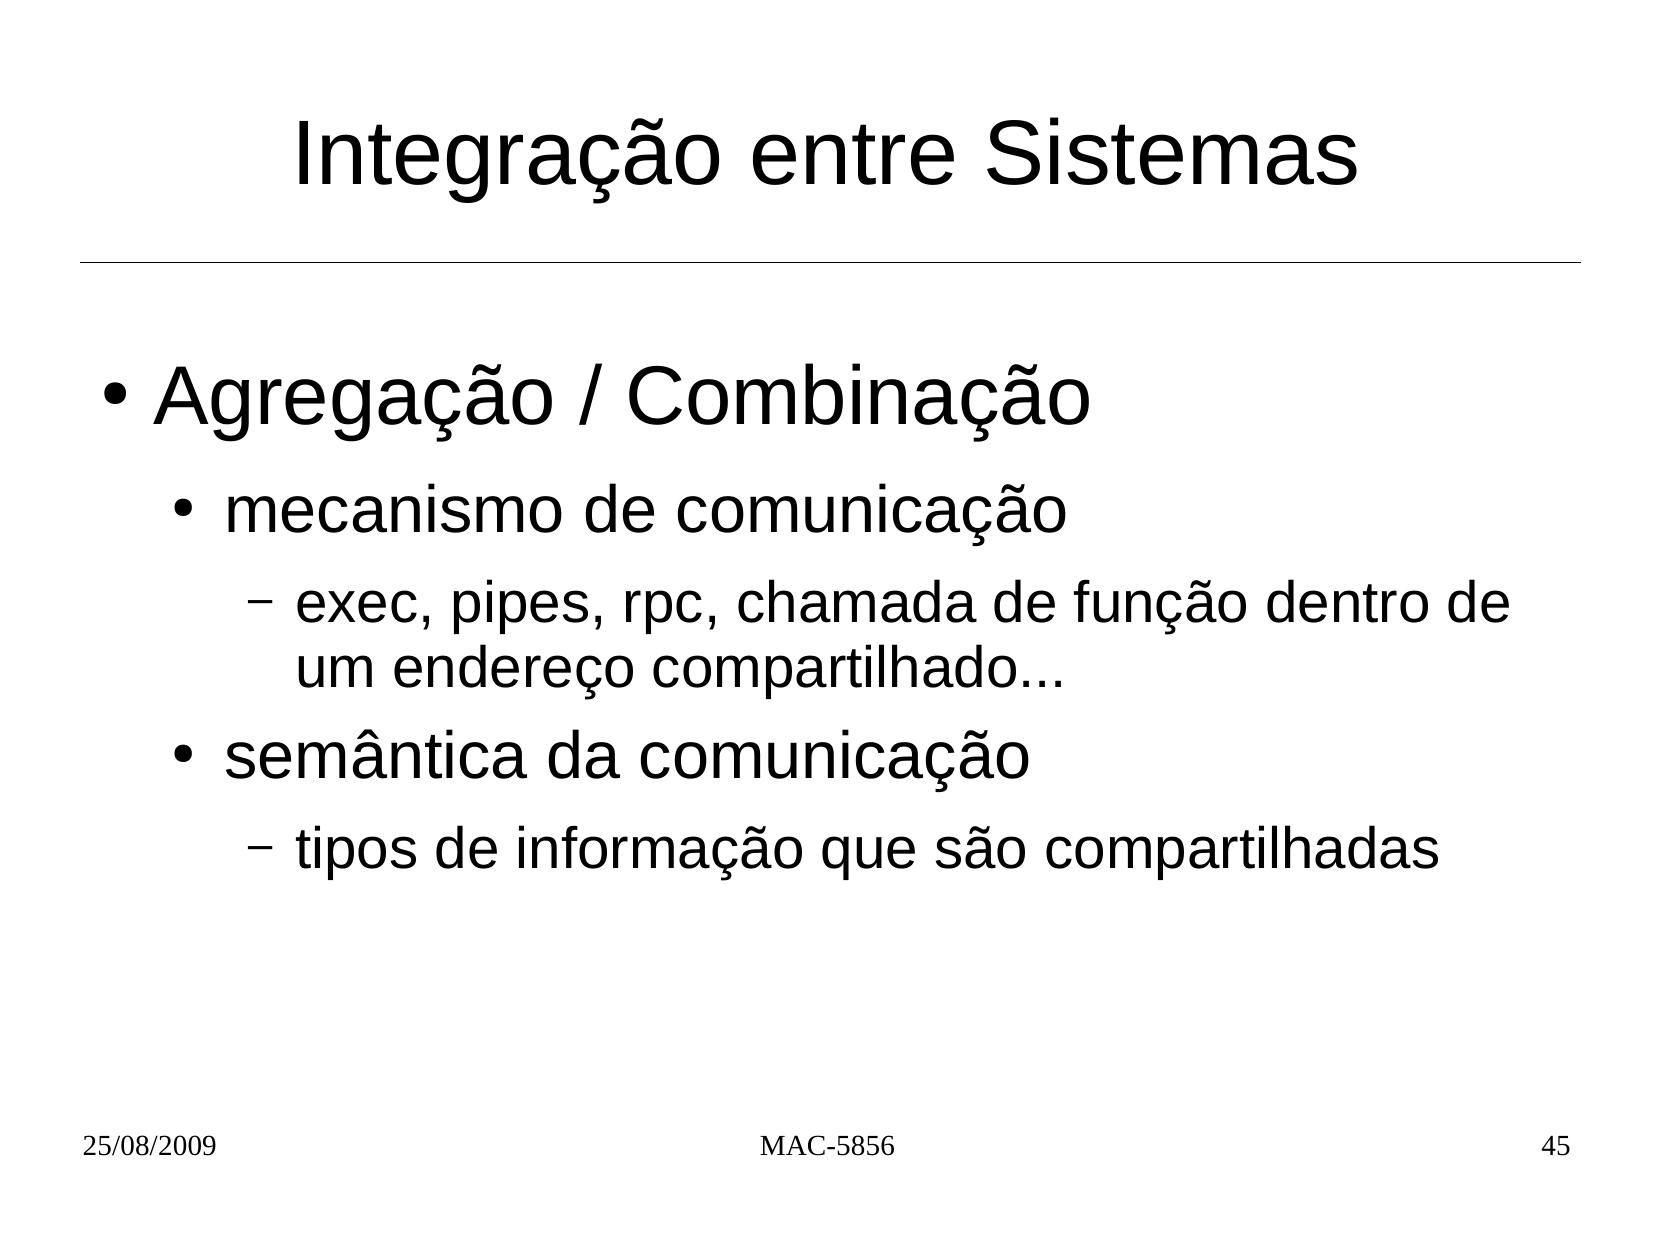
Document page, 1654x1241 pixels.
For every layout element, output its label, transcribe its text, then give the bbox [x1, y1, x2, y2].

title Integração entre Sistemas [82, 56, 1571, 250]
list Agregação / Combinação mecanismo de comunicação exec, pipes, rpc, chamada de função dentro de um endereço compartilhado... semântica da comunicação tipos de informação que são compartilhadas [82, 349, 1571, 1095]
